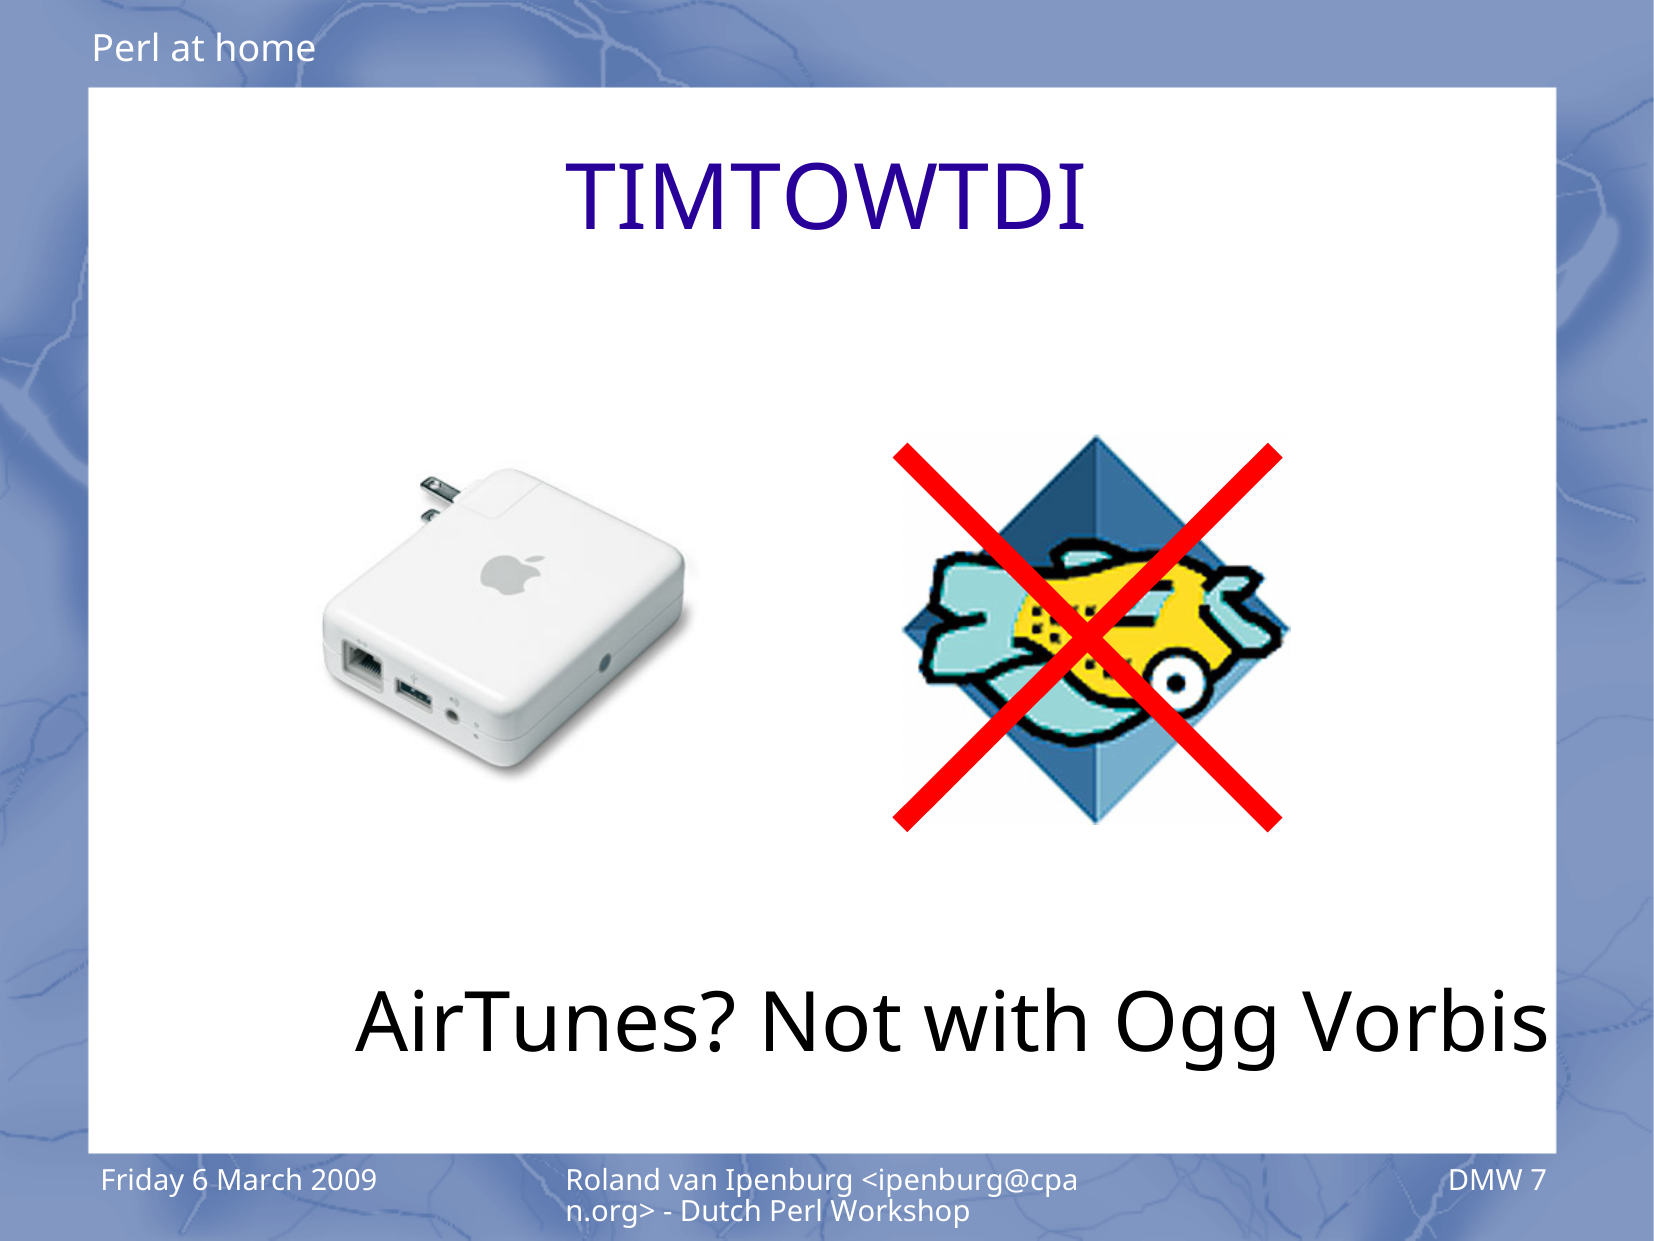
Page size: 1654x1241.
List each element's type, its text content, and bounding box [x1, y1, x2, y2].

title TIMTOWTDI [118, 98, 1536, 291]
picture [0, 0, 1654, 1241]
text_box AirTunes? Not with Ogg Vorbis [330, 944, 1429, 1076]
